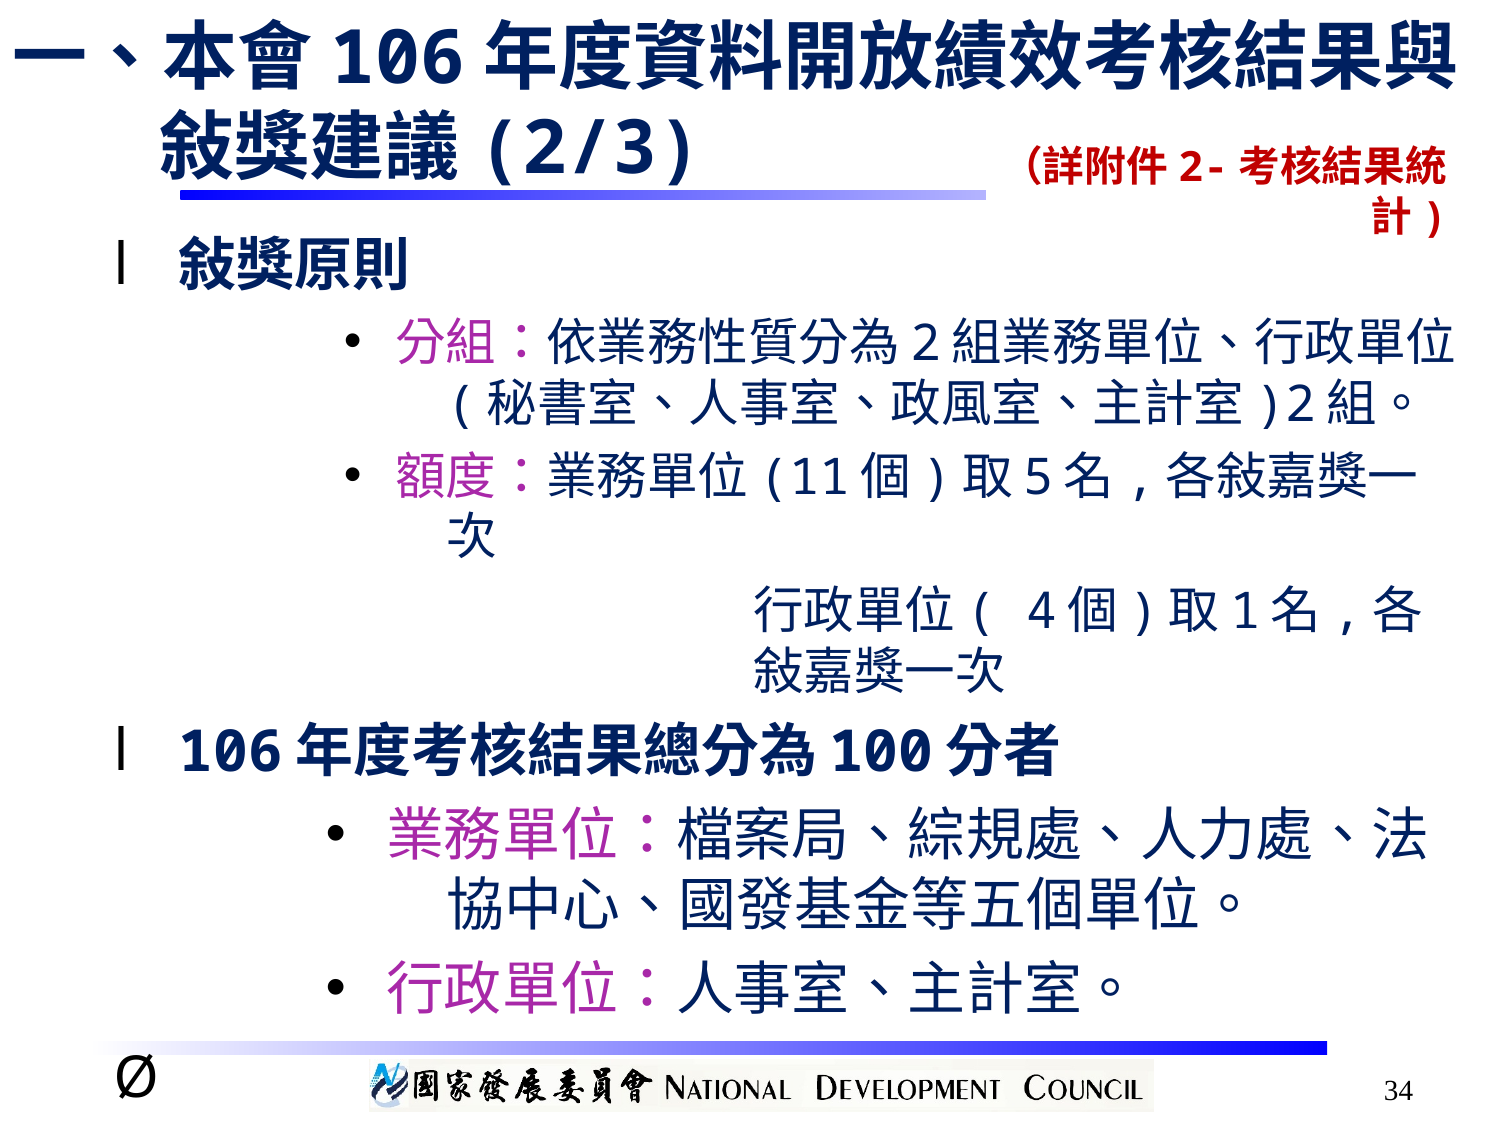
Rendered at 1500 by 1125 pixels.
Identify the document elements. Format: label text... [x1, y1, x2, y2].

list 敍獎原則 分組：依業務性質分為2組業務單位、行政單位(秘書室、人事室、政風室、主計室)2組。 額度：業務單位(11個)取5名,各敍嘉獎一次 行政單位( 4個)取1名,各敍嘉獎一次 106年度考核結果總分為100分者 業務單位：檔案局、綜規處、人力處、法協中心、國發基金等五個單位。 行政單位：人事室、主計室。 [98, 219, 1480, 1064]
text_box （詳附件2-考核結果統計) [986, 132, 1500, 199]
text_box 34 [1368, 1063, 1485, 1100]
title 一、本會106年度資料開放績效考核結果與敍獎建議(2/3) [0, 1, 1496, 185]
